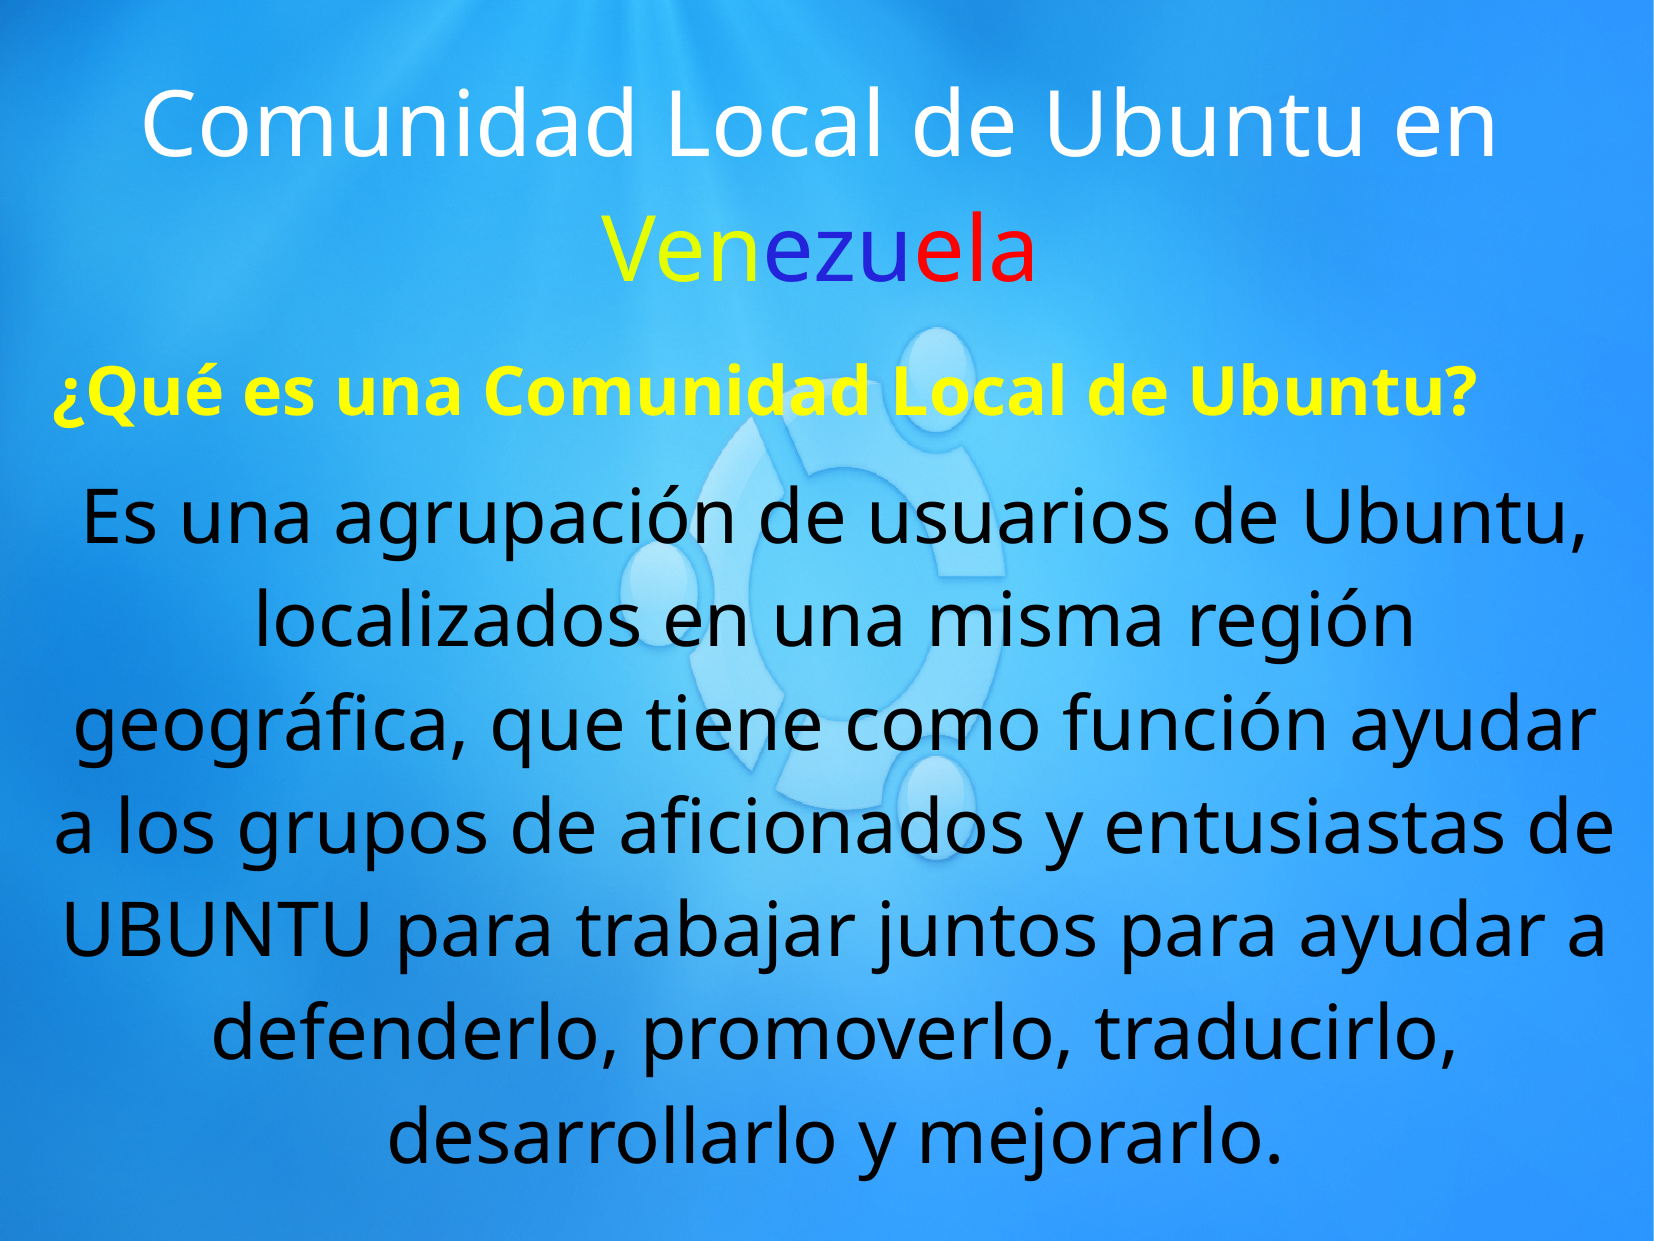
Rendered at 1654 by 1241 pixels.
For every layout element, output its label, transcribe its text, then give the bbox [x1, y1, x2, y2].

picture [0, 0, 1654, 1241]
title Comunidad Local de Ubuntu en Venezuela [11, 11, 1630, 355]
list ¿Qué es una Comunidad Local de Ubuntu? Es una agrupación de usuarios de Ubuntu, localizados en una misma región geográfica, que tiene como función ayudar a los grupos de aficionados y entusiastas de UBUNTU para trabajar juntos para ayudar a defenderlo, promoverlo, traducirlo, desarrollarlo y mejorarlo. [0, 342, 1619, 1198]
